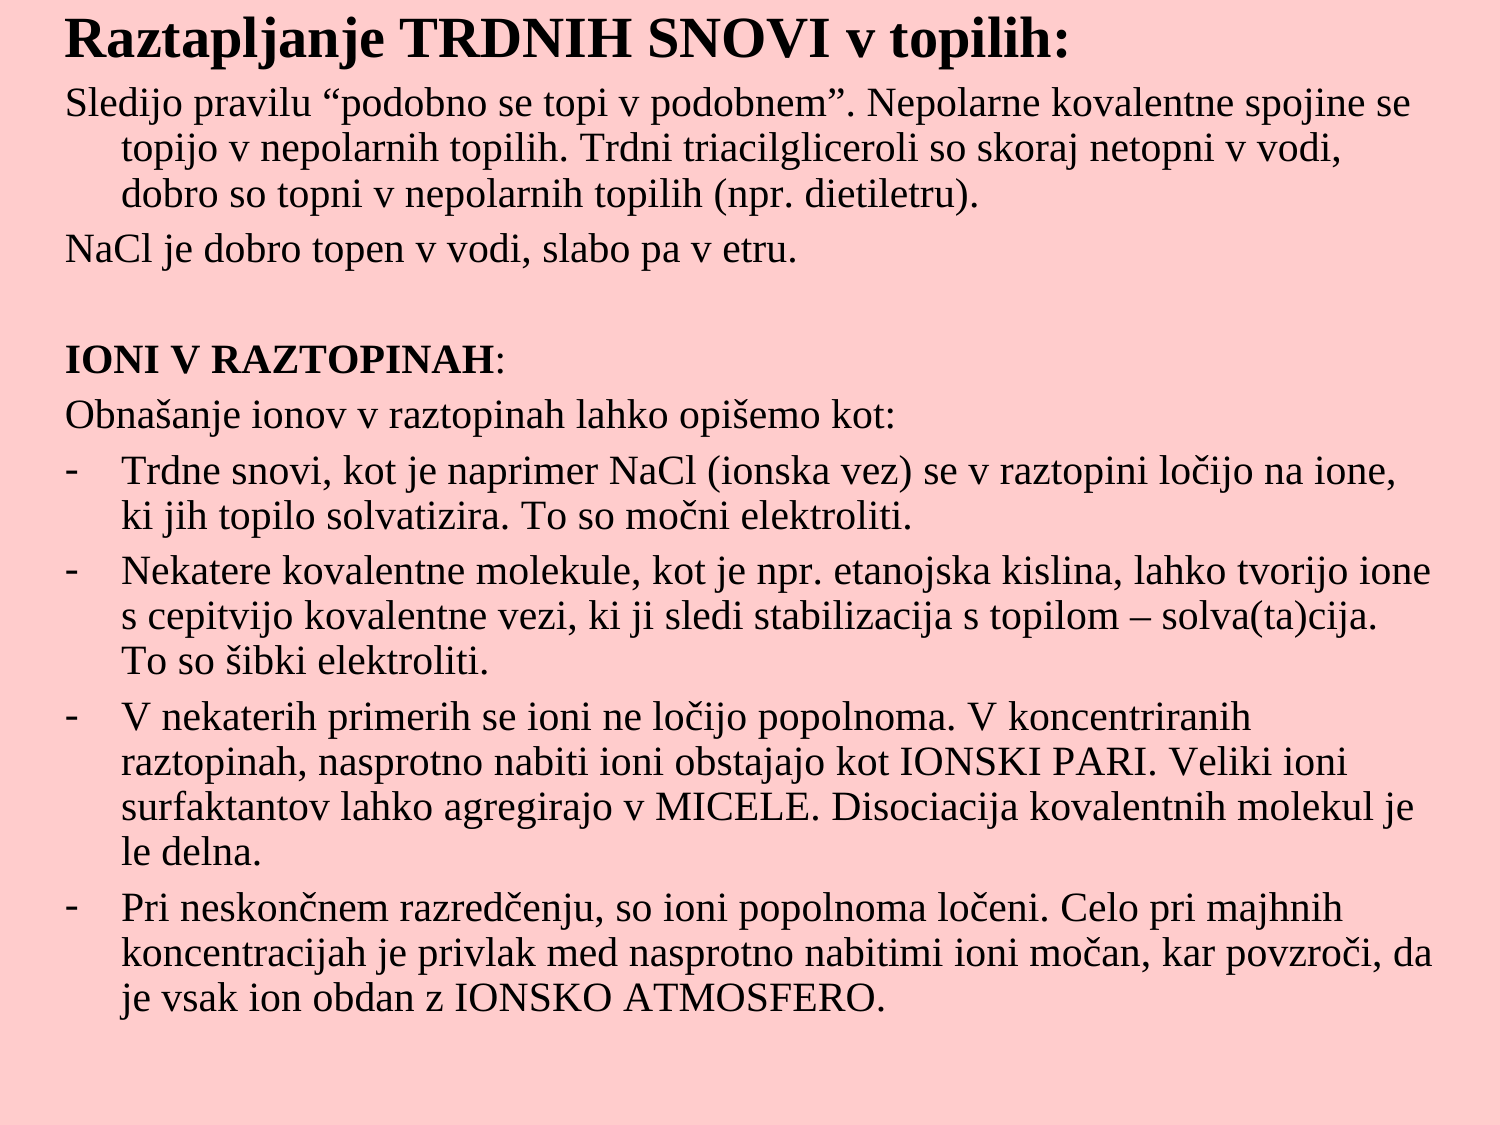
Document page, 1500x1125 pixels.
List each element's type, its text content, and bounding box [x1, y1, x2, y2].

list Raztapljanje TRDNIH SNOVI v topilih: Sledijo pravilu “podobno se topi v podobnem”. Nepolarne kovalentne spojine se topijo v nepolarnih topilih. Trdni triacilgliceroli so skoraj netopni v vodi, dobro so topni v nepolarnih topilih (npr. dietiletru). NaCl je dobro topen v vodi, slabo pa v etru. IONI V RAZTOPINAH: Obnašanje ionov v raztopinah lahko opišemo kot: Trdne snovi, kot je naprimer NaCl (ionska vez) se v raztopini ločijo na ione, ki jih topilo solvatizira. To so močni elektroliti. Nekatere kovalentne molekule, kot je npr. etanojska kislina, lahko tvorijo ione s cepitvijo kovalentne vezi, ki ji sledi stabilizacija s topilom – solva(ta)cija. To so šibki elektroliti. V nekaterih primerih se ioni ne ločijo popolnoma. V koncentriranih raztopinah, nasprotno nabiti ioni obstajajo kot IONSKI PARI. Veliki ioni surfaktantov lahko agregirajo v MICELE. Disociacija kovalentnih molekul je le delna. Pri neskončnem razredčenju, so ioni popolnoma ločeni. Celo pri majhnih koncentracijah je privlak med nasprotno nabitimi ioni močan, kar povzroči, da je vsak ion obdan z IONSKO ATMOSFERO. [50, 0, 1450, 1084]
